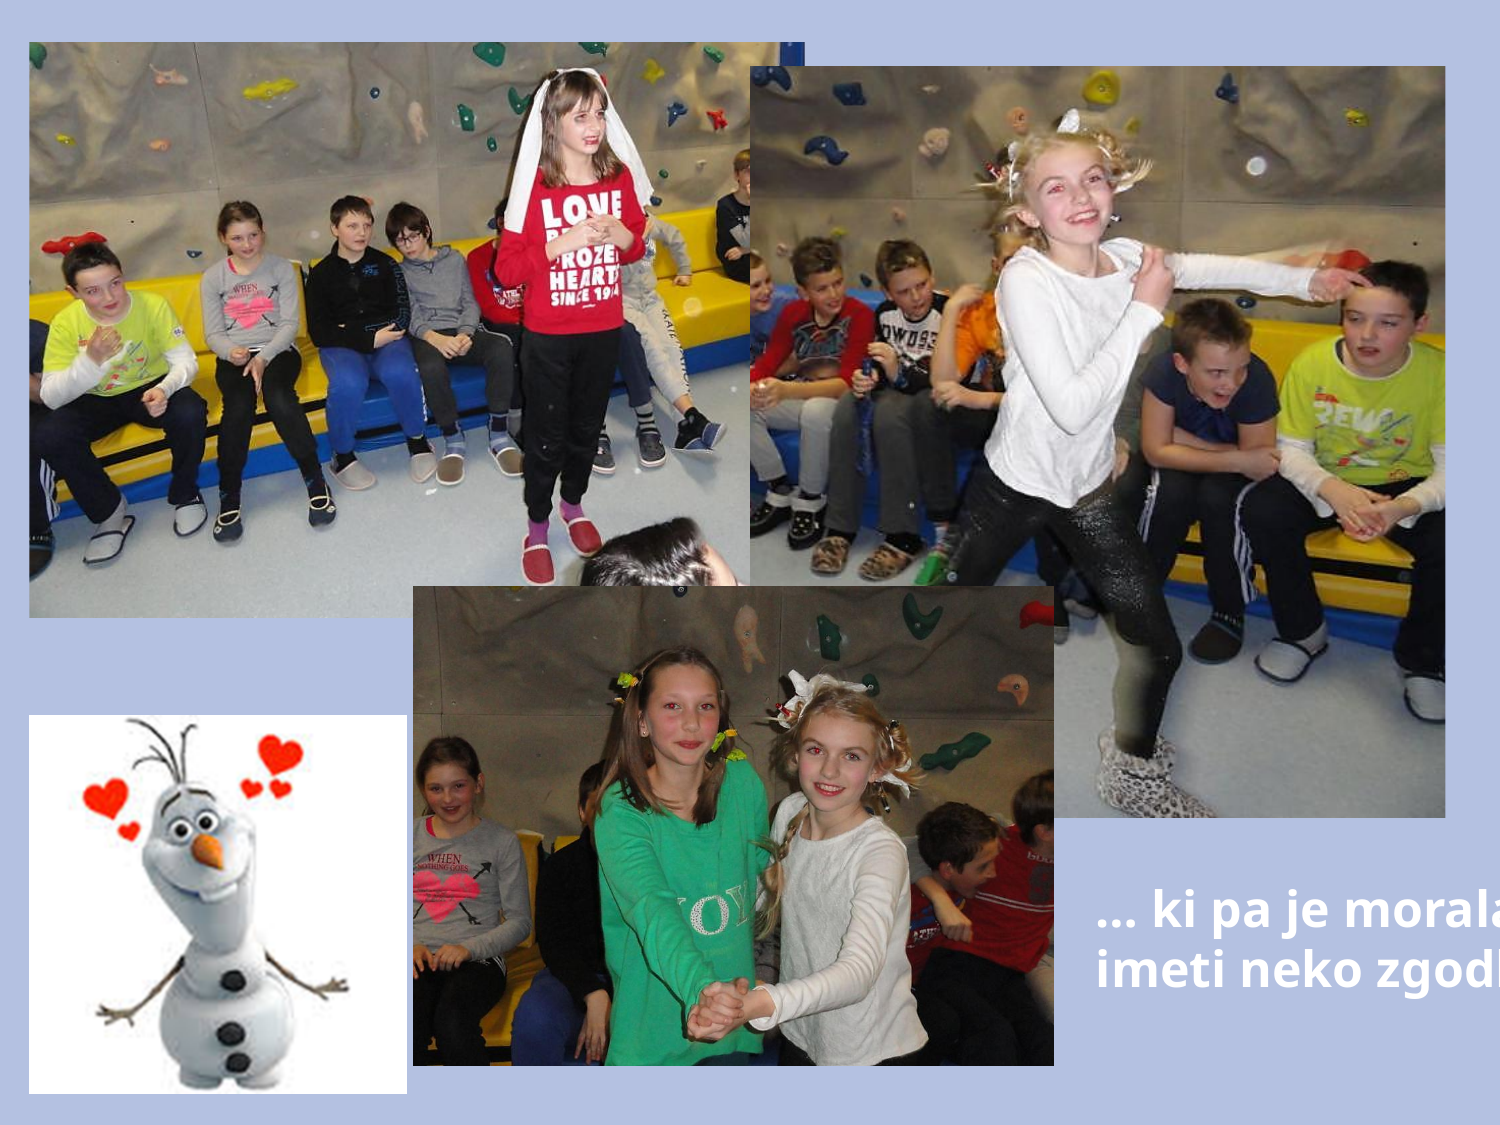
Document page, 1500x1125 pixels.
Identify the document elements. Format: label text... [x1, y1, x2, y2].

text_box … ki pa je morala imeti neko zgodbo … [1080, 869, 1428, 1006]
picture [29, 716, 407, 1094]
picture [29, 42, 1446, 1066]
